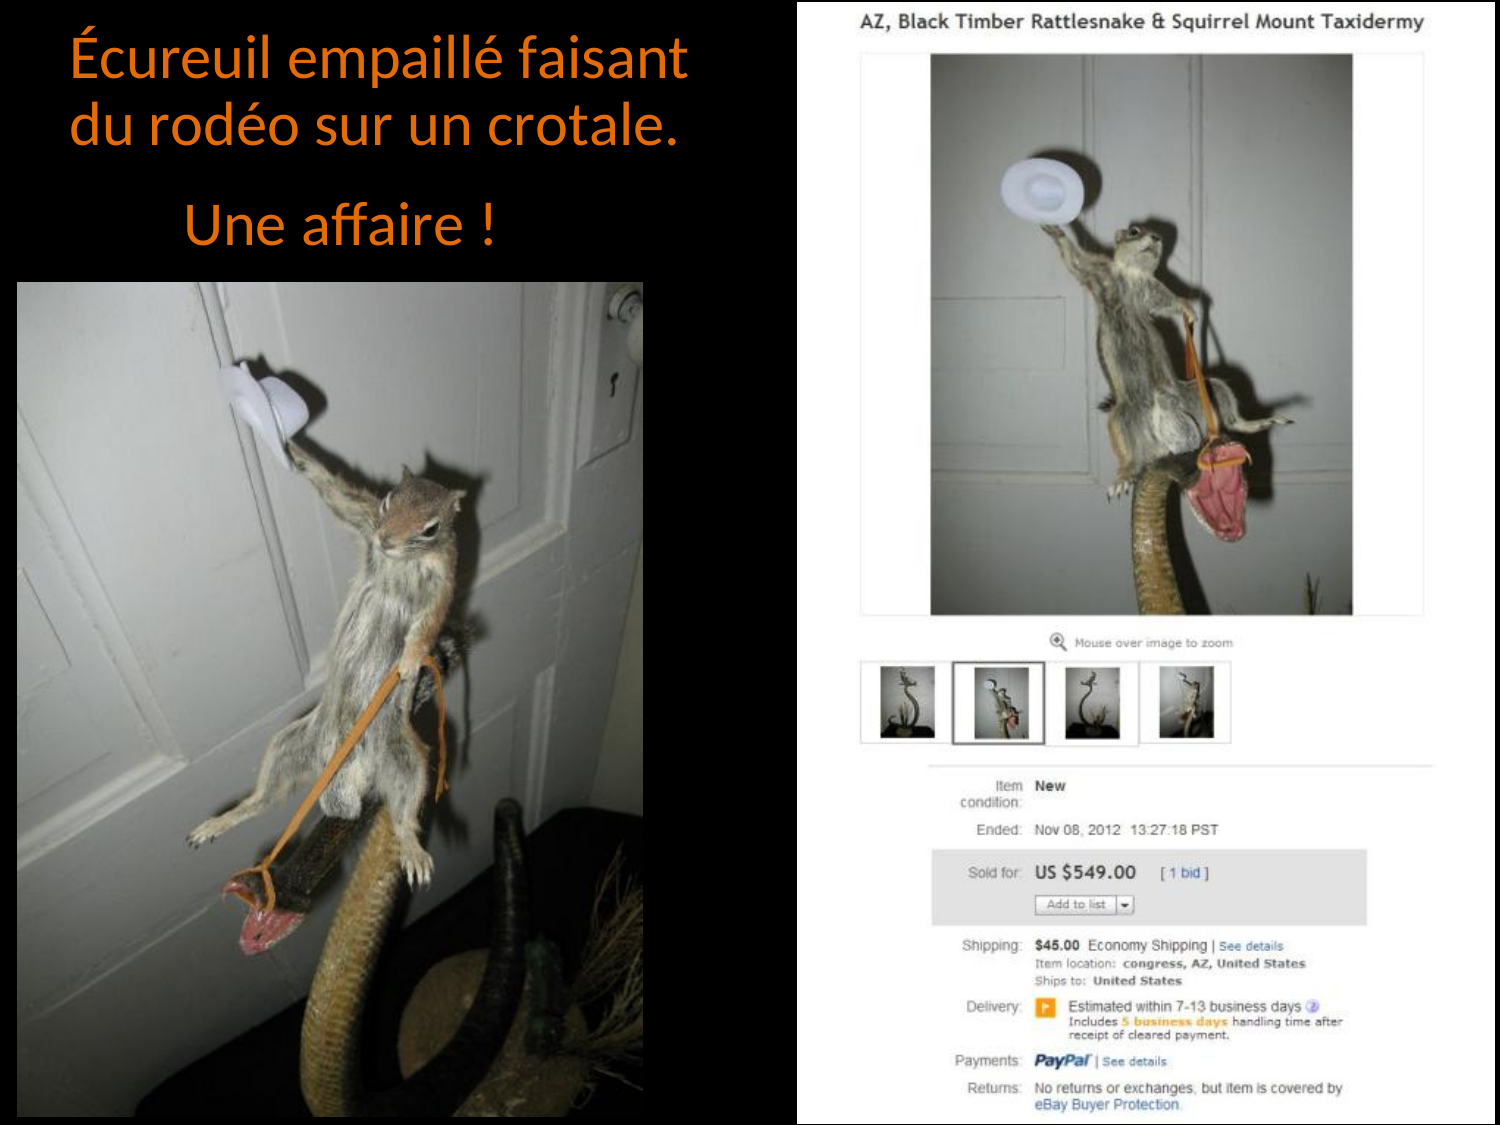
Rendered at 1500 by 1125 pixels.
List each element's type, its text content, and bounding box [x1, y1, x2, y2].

picture [17, 282, 643, 1117]
list Écureuil empaillé faisant du rodéo sur un crotale. Une affaire ! [54, 16, 775, 283]
picture [797, 2, 1495, 1124]
